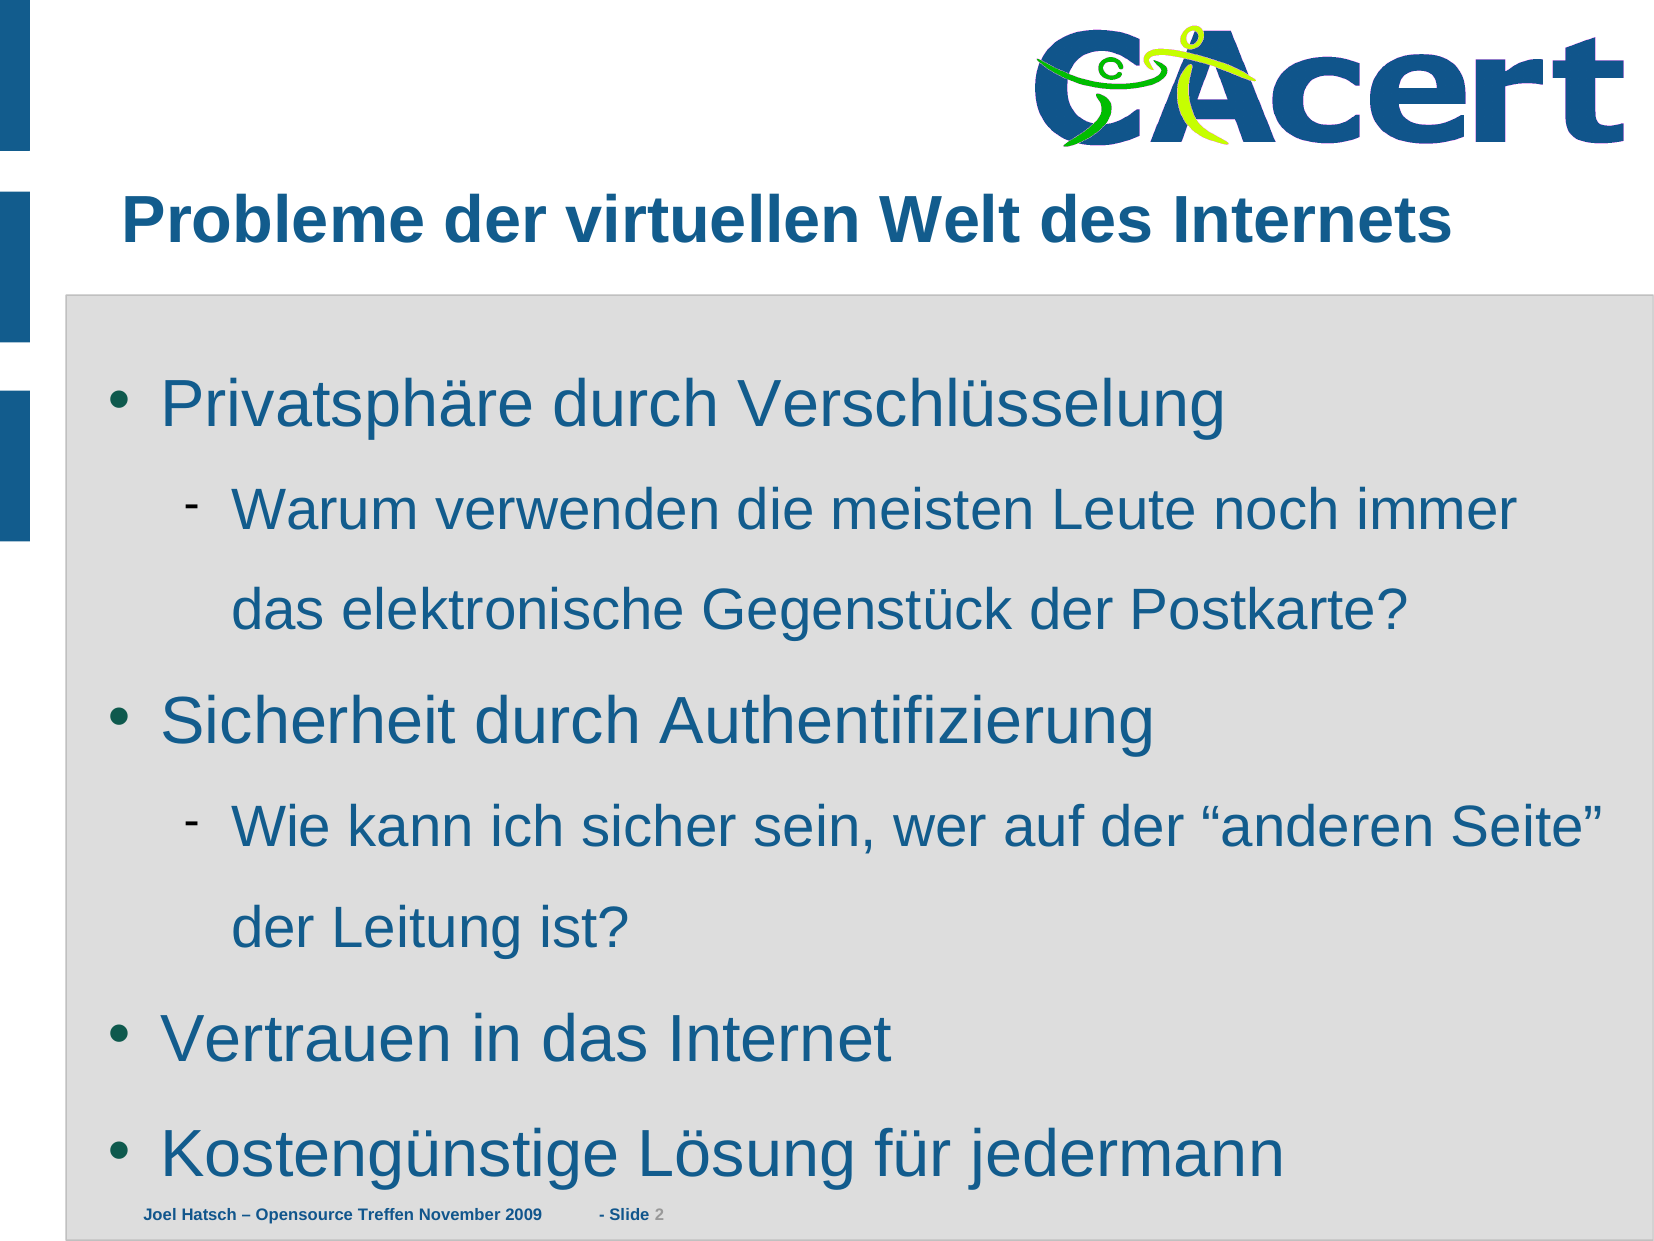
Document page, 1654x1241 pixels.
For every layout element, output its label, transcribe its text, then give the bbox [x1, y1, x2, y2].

title Probleme der virtuellen Welt des Internets [121, 122, 1533, 275]
list Privatsphäre durch Verschlüsselung Warum verwenden die meisten Leute noch immer das elektronische Gegenstück der Postkarte? Sicherheit durch Authentifizierung Wie kann ich sicher sein, wer auf der “anderen Seite” der Leitung ist? Vertrauen in das Internet Kostengünstige Lösung für jedermann [90, 324, 1625, 1152]
picture [1033, 24, 1625, 148]
